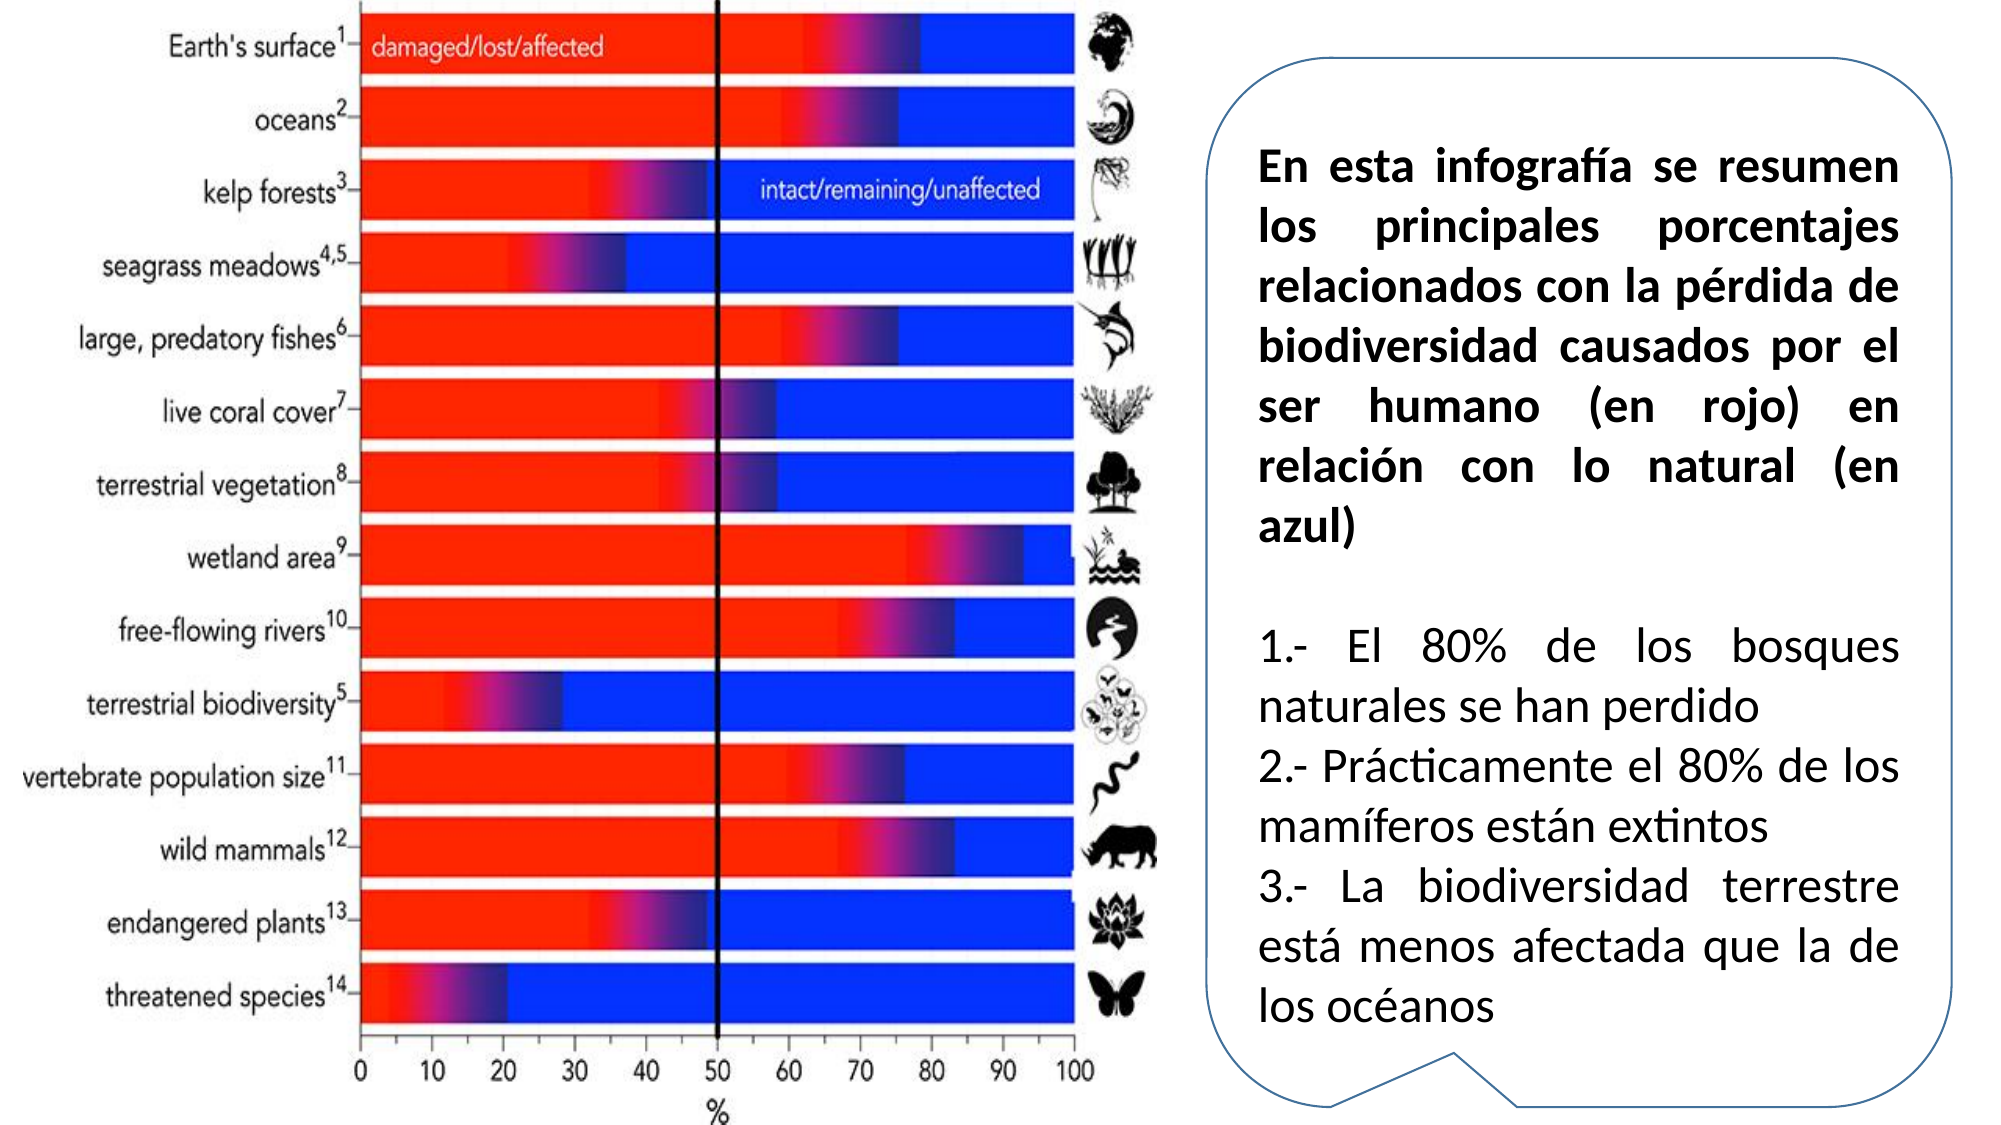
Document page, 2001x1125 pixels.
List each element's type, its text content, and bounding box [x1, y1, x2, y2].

picture [23, 0, 1157, 1125]
text_box En esta infografía se resumen los principales porcentajes relacionados con la pérdida de biodiversidad causados por el ser humano (en rojo) en relación con lo natural (en azul) 1.- El 80% de los bosques naturales se han perdido 2.- Prácticamente el 80% de los mamíferos están extintos 3.- La biodiversidad terrestre está menos afectada que la de los océanos [1206, 57, 1952, 1108]
